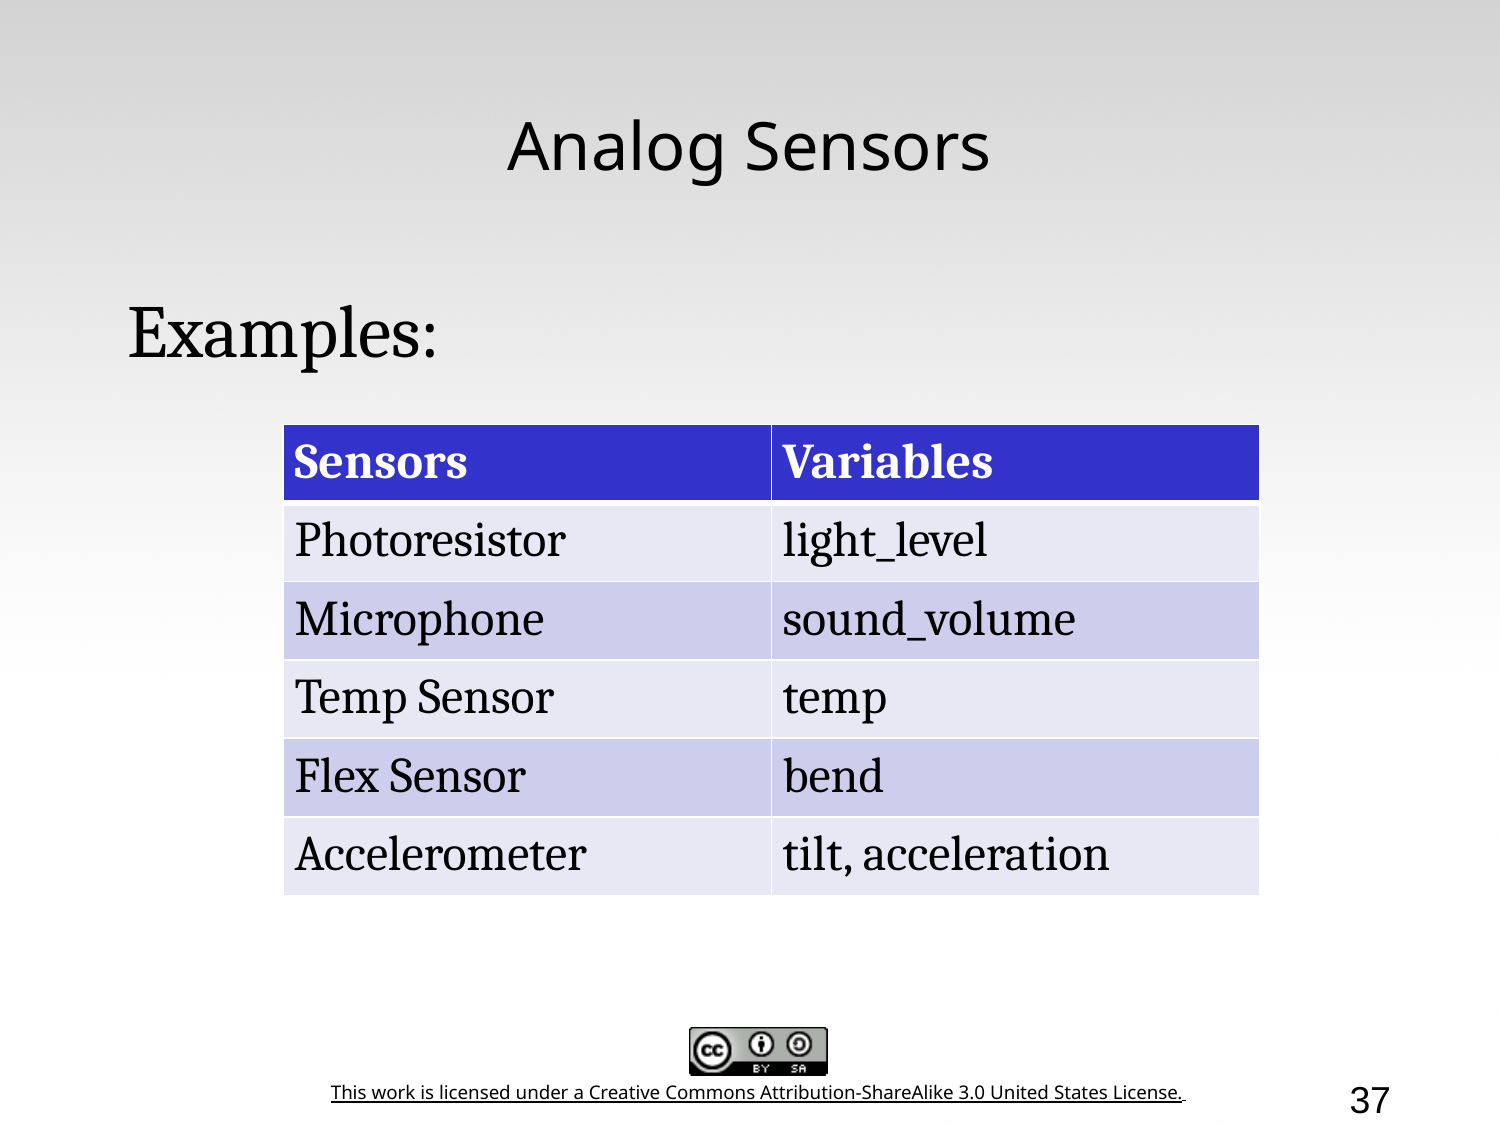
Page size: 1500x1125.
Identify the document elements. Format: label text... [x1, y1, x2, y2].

table_cell Microphone [284, 582, 771, 659]
table_header Sensors [284, 425, 771, 500]
table_cell temp [772, 661, 1259, 737]
table_cell tilt, acceleration [772, 818, 1259, 895]
table_cell Photoresistor [284, 506, 771, 581]
table_cell sound_volume [772, 582, 1259, 659]
picture [0, 0, 1500, 1125]
title Analog Sensors [112, 49, 1388, 238]
table_cell light_level [772, 506, 1259, 581]
list Examples: [112, 274, 1388, 1000]
table_cell Temp Sensor [284, 661, 771, 737]
table_cell Flex Sensor [284, 739, 771, 816]
table_cell bend [772, 739, 1259, 816]
table_header Variables [772, 425, 1259, 500]
table_cell Accelerometer [284, 818, 771, 895]
